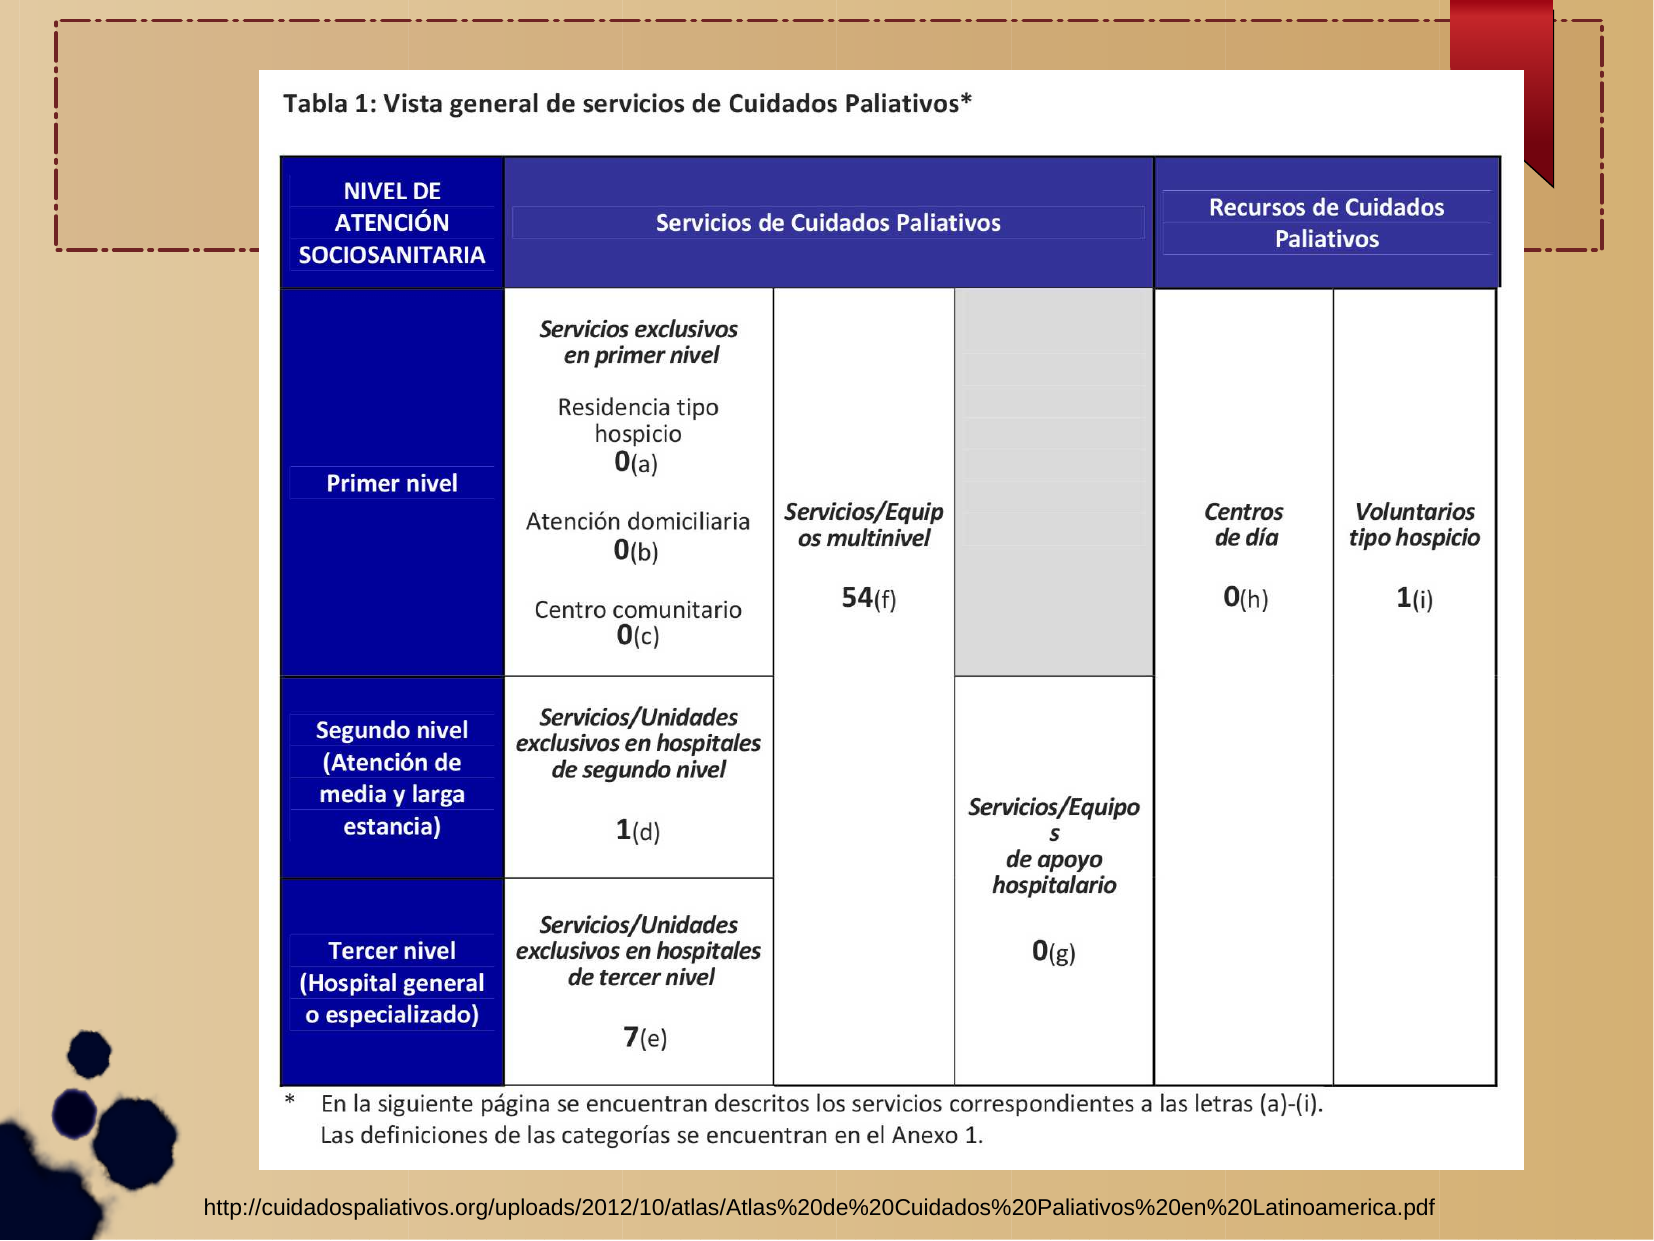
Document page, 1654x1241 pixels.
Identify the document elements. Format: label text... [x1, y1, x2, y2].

picture [259, 70, 1524, 1170]
text_box http://cuidadospaliativos.org/uploads/2012/10/atlas/Atlas%20de%20Cuidados%20Paliativos%20en%20Latinoamerica.pdf [188, 1187, 1619, 1228]
